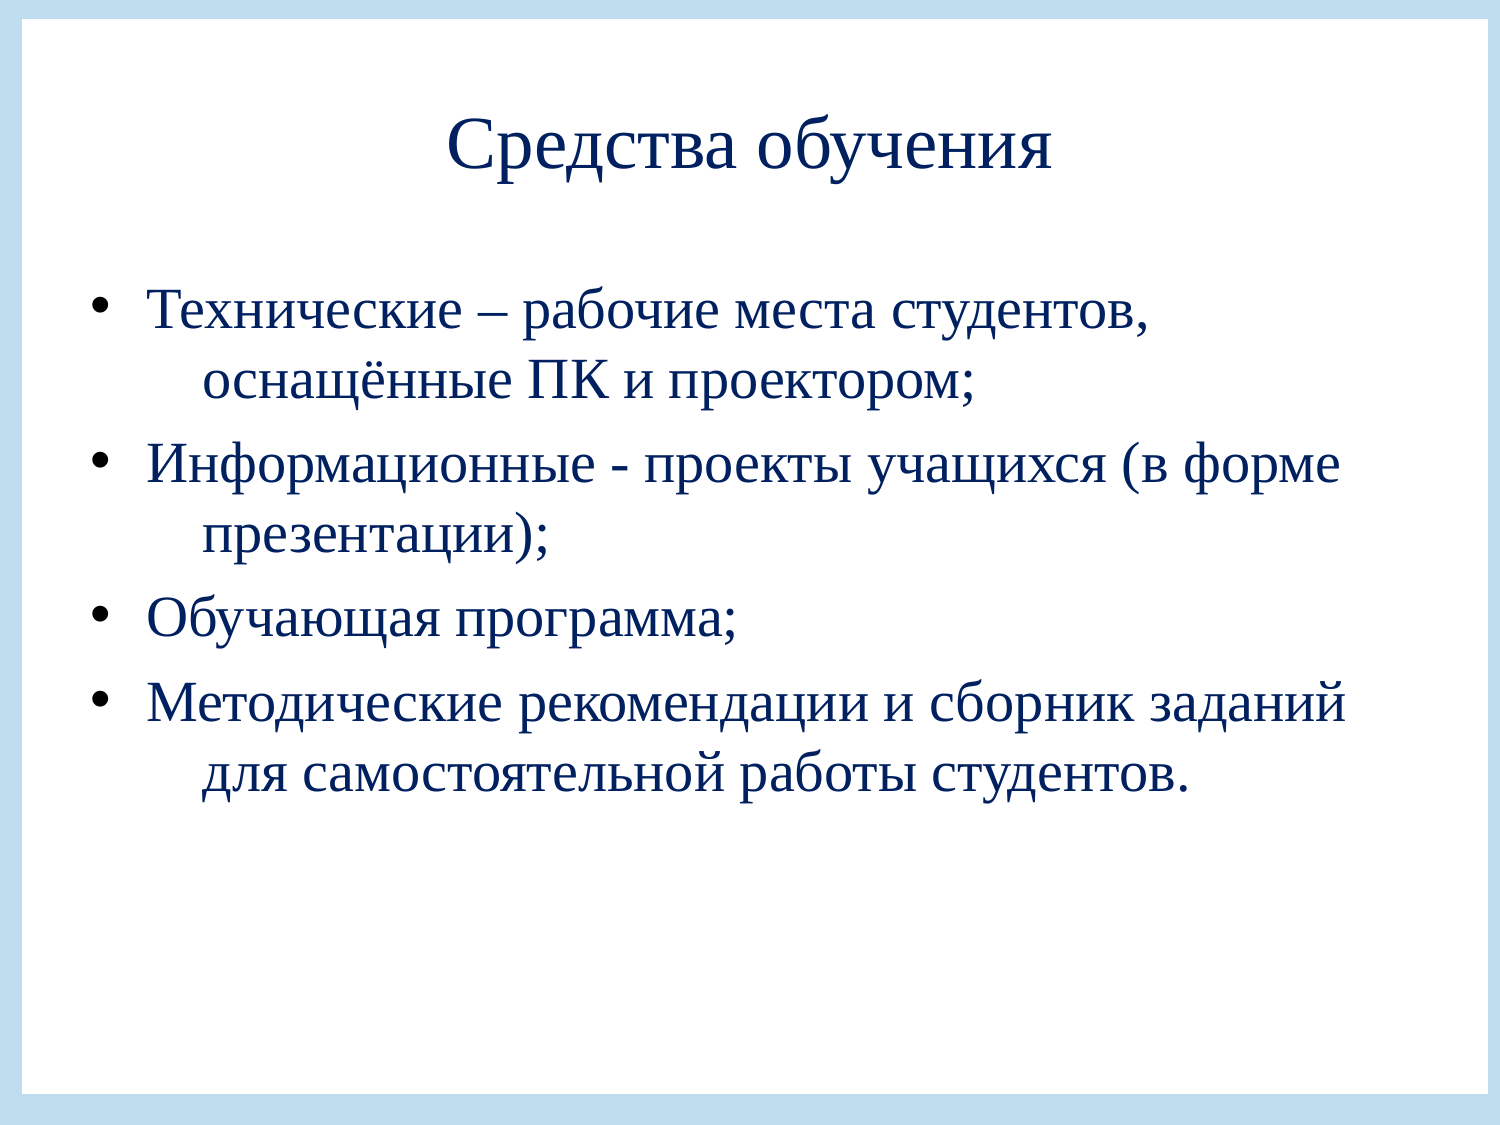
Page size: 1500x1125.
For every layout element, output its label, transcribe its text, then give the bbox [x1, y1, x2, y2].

title Средства обучения [75, 45, 1426, 233]
picture [22, 19, 1488, 1095]
list Технические – рабочие места студентов, оснащённые ПК и проектором; Информационные - проекты учащихся (в форме презентации); Обучающая программа; Методические рекомендации и сборник заданий для самостоятельной работы студентов. [75, 262, 1426, 1005]
